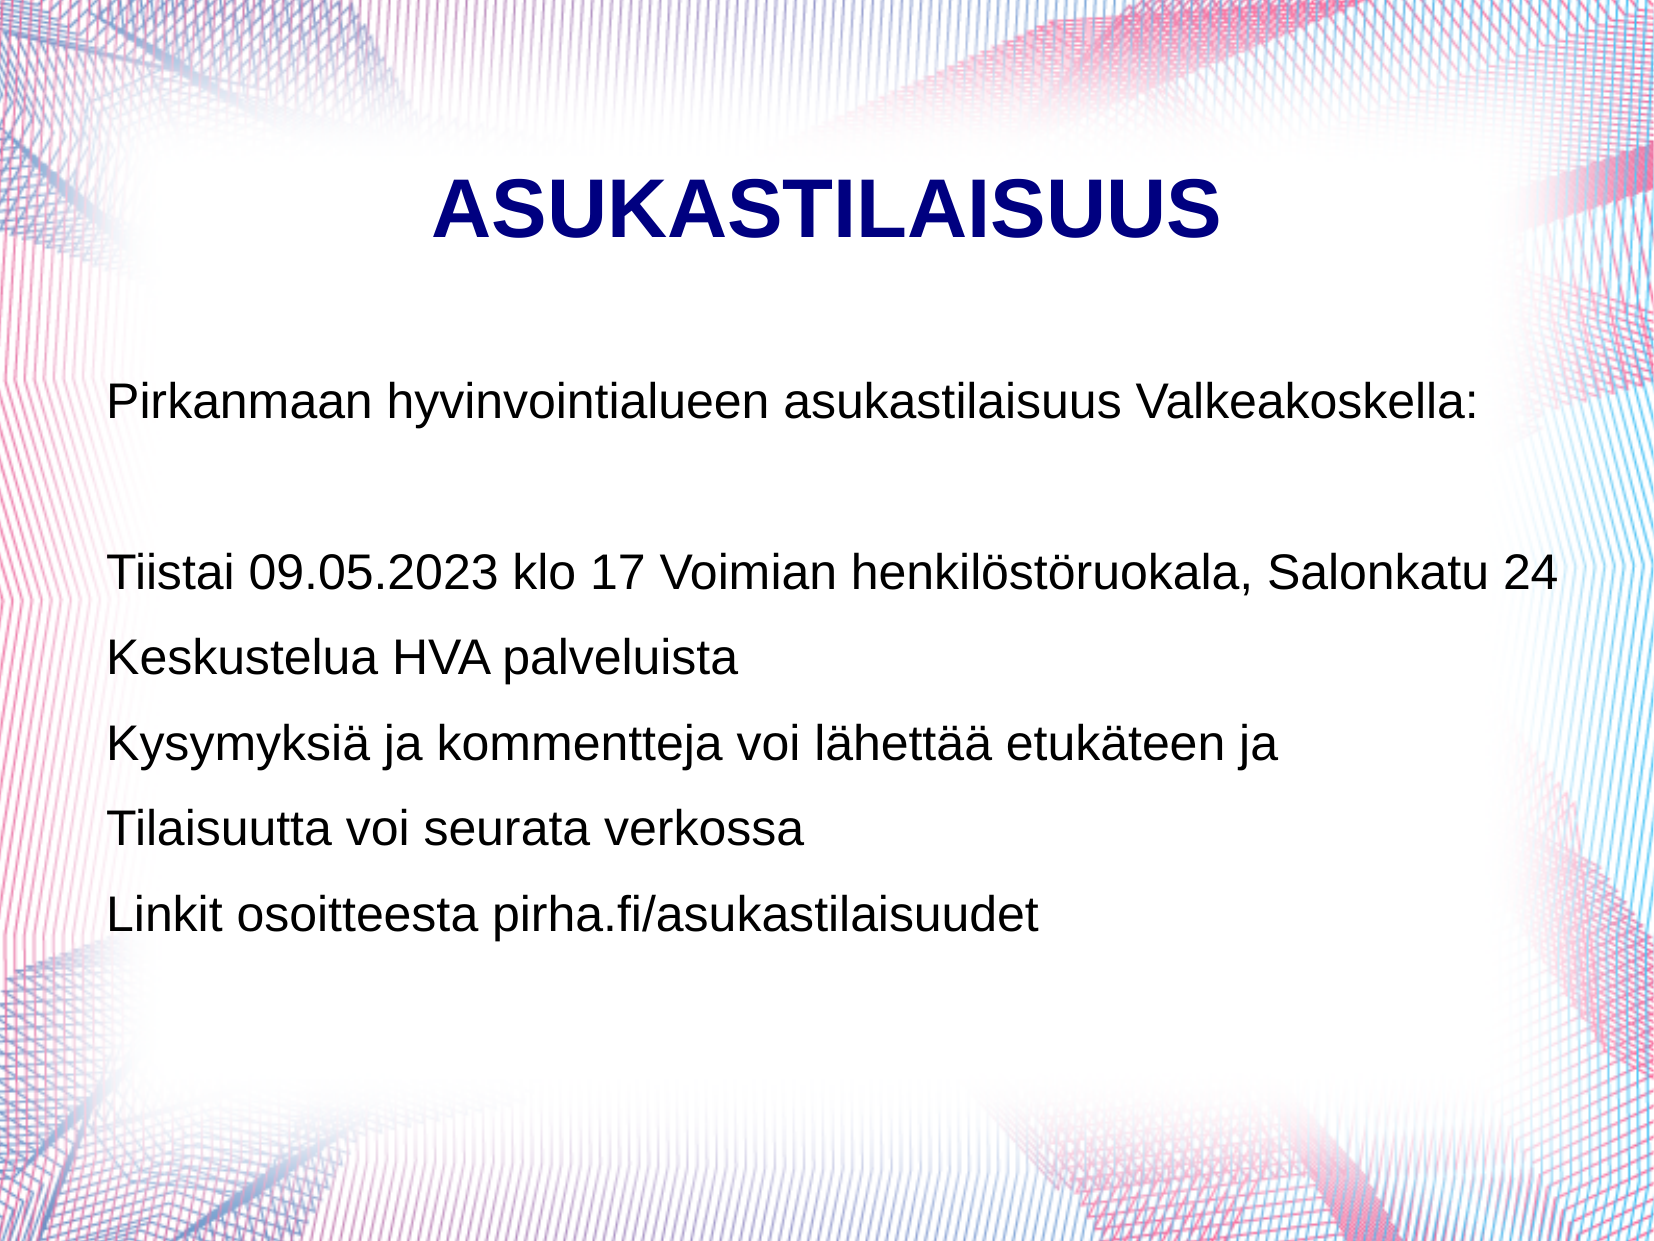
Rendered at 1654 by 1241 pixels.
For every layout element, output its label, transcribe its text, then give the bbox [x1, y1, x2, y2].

picture [0, 0, 1654, 1241]
title ASUKASTILAISUUS [71, 64, 1560, 355]
list Pirkanmaan hyvinvointialueen asukastilaisuus Valkeakoskella: Tiistai 09.05.2023 klo 17 Voimian henkilöstöruokala, Salonkatu 24 Keskustelua HVA palveluista Kysymyksiä ja kommentteja voi lähettää etukäteen ja Tilaisuutta voi seurata verkossa Linkit osoitteesta pirha.fi/asukastilaisuudet [106, 370, 1571, 1146]
